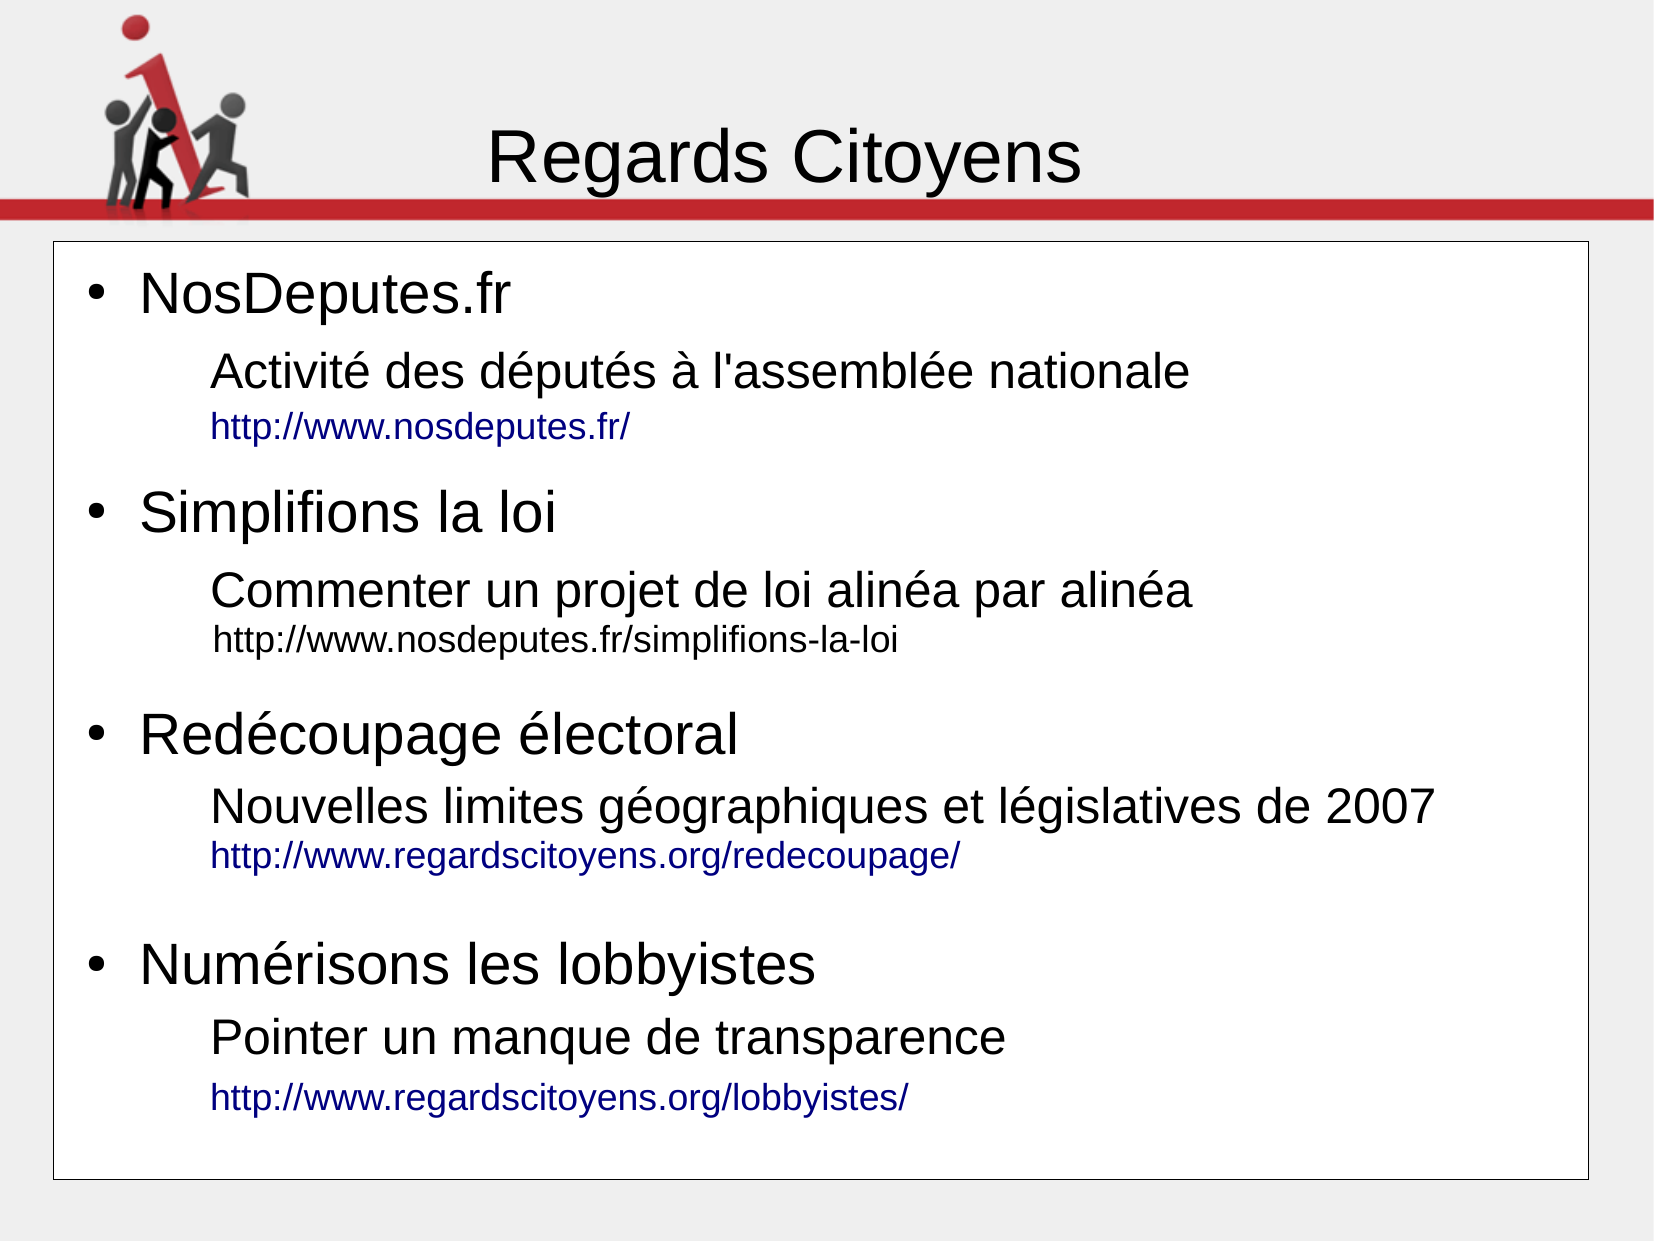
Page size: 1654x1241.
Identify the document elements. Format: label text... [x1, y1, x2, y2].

list NosDeputes.fr Activité des députés à l'assemblée nationale http://www.nosdeputes.fr/ Simplifions la loi Commenter un projet de loi alinéa par alinéa http://www.nosdeputes.fr/simplifions-la-loi Redécoupage électoral Nouvelles limites géographiques et législatives de 2007 http://www.regardscitoyens.org/redecoupage/ Numérisons les lobbyistes Pointer un manque de transparence http://www.regardscitoyens.org/lobbyistes/ [53, 241, 1589, 1180]
text_box Regards Citoyens [472, 94, 1388, 237]
picture [0, 0, 1654, 1241]
